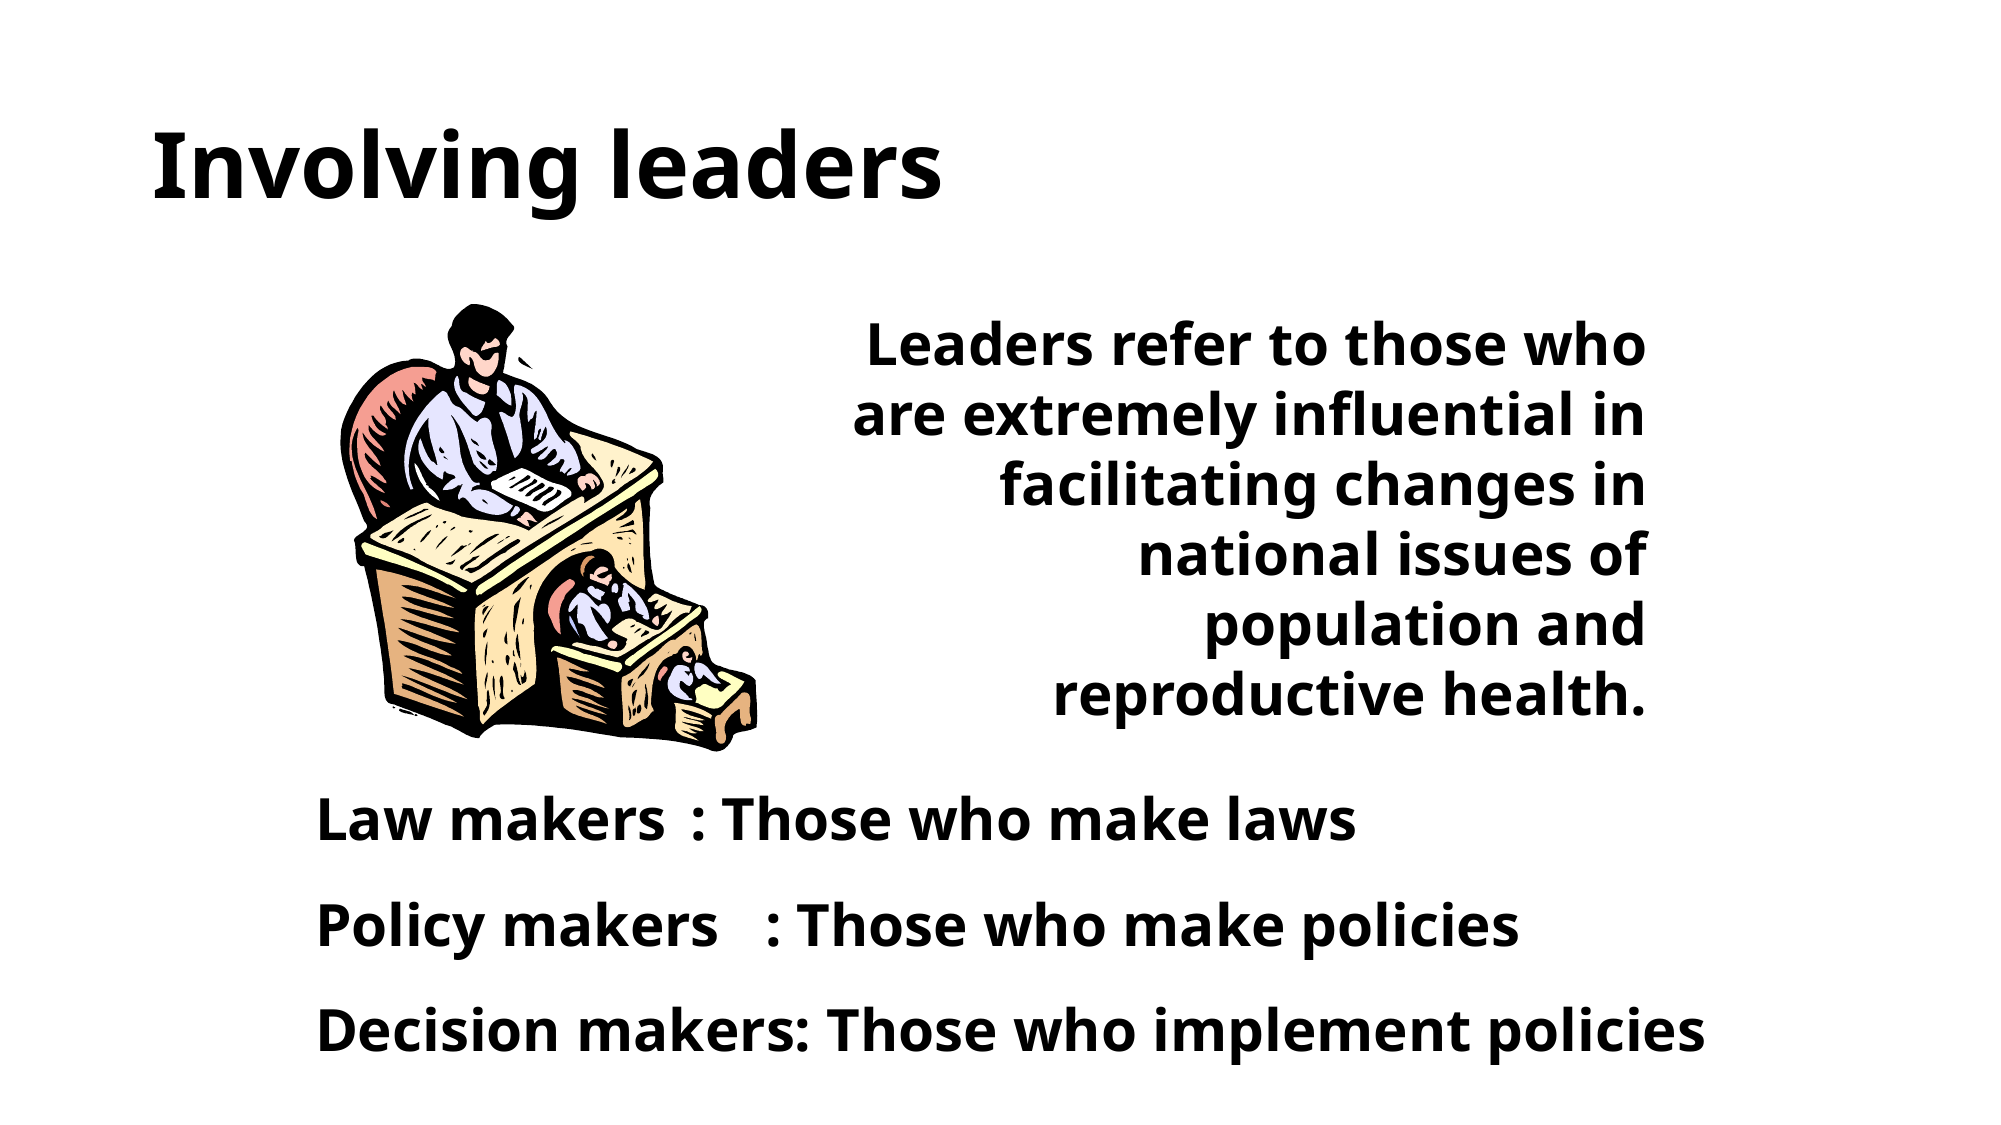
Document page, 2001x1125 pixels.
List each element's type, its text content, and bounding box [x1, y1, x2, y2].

title Involving leaders [137, 59, 1863, 278]
picture [337, 299, 762, 756]
text_box Leaders refer to those who are extremely influential in facilitating changes in national issues of population and reproductive health. [837, 299, 1676, 736]
text_box Law makers : Those who make laws Policy makers : Those who make policies Decision makers: Those who implement policies [300, 774, 1801, 1071]
